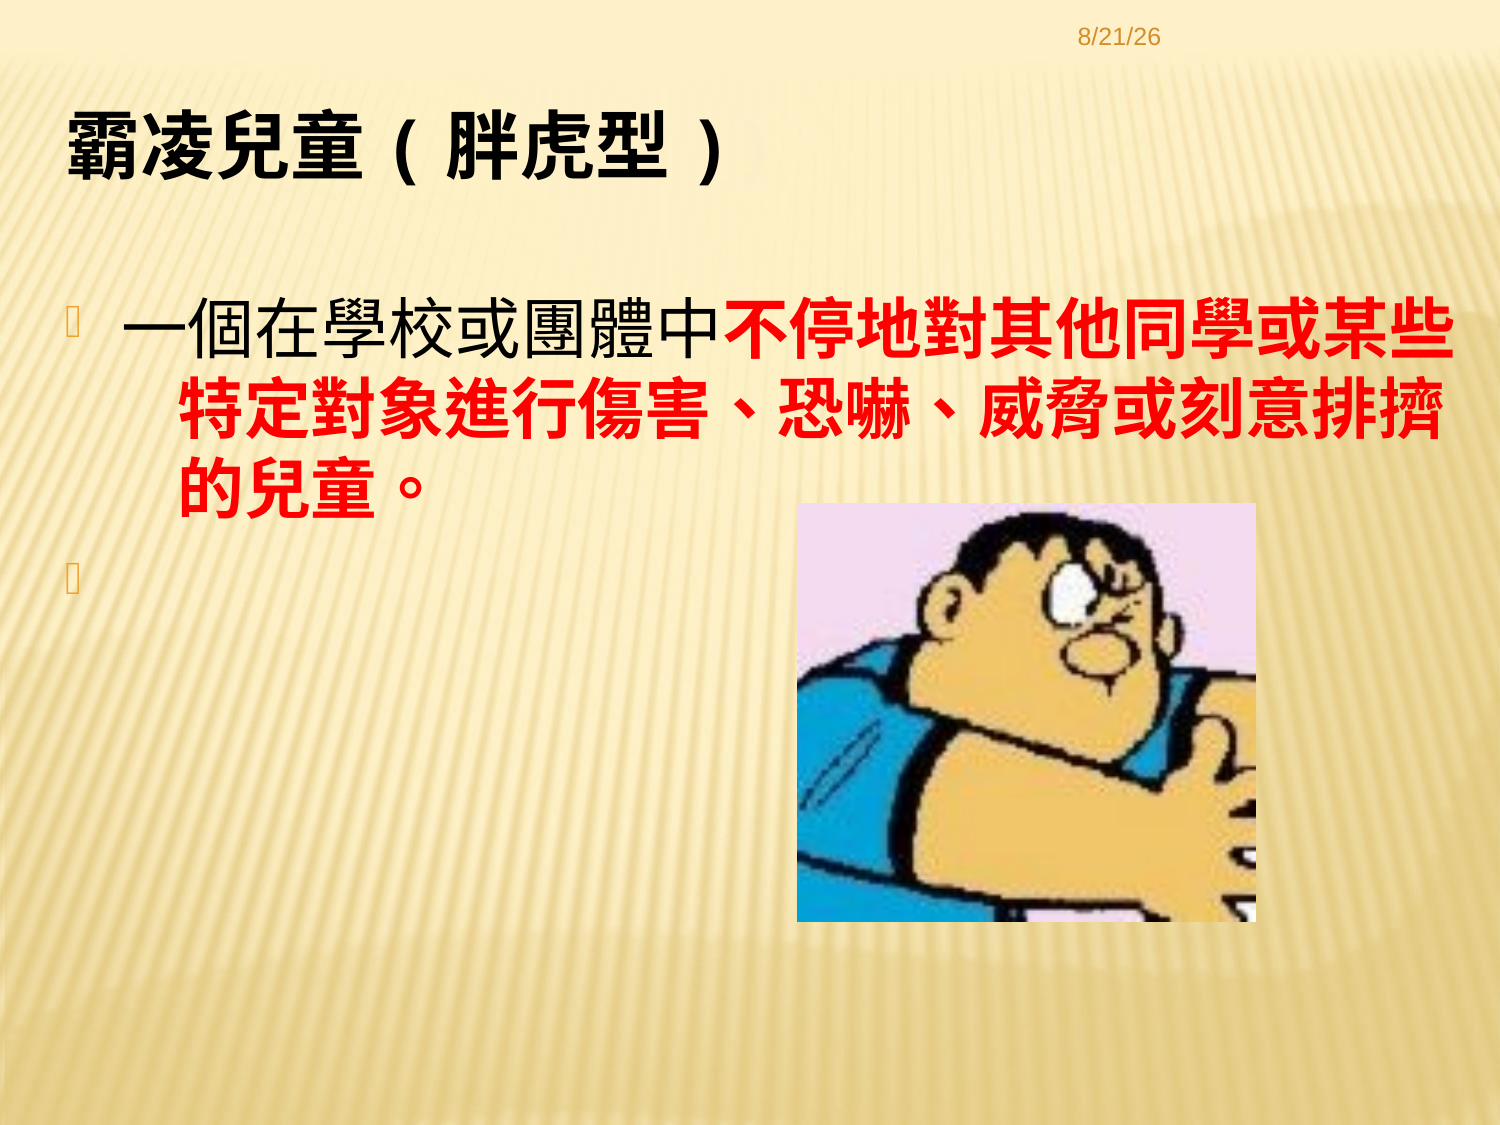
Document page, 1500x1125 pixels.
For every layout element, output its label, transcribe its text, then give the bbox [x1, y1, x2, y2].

picture [797, 503, 1256, 922]
text_box [1062, 12, 1476, 60]
title 霸凌兒童(胖虎型)) [50, 75, 1476, 213]
list 一個在學校或團體中不停地對其他同學或某些特定對象進行傷害、恐嚇、威脅或刻意排擠的兒童。 [50, 278, 1476, 998]
